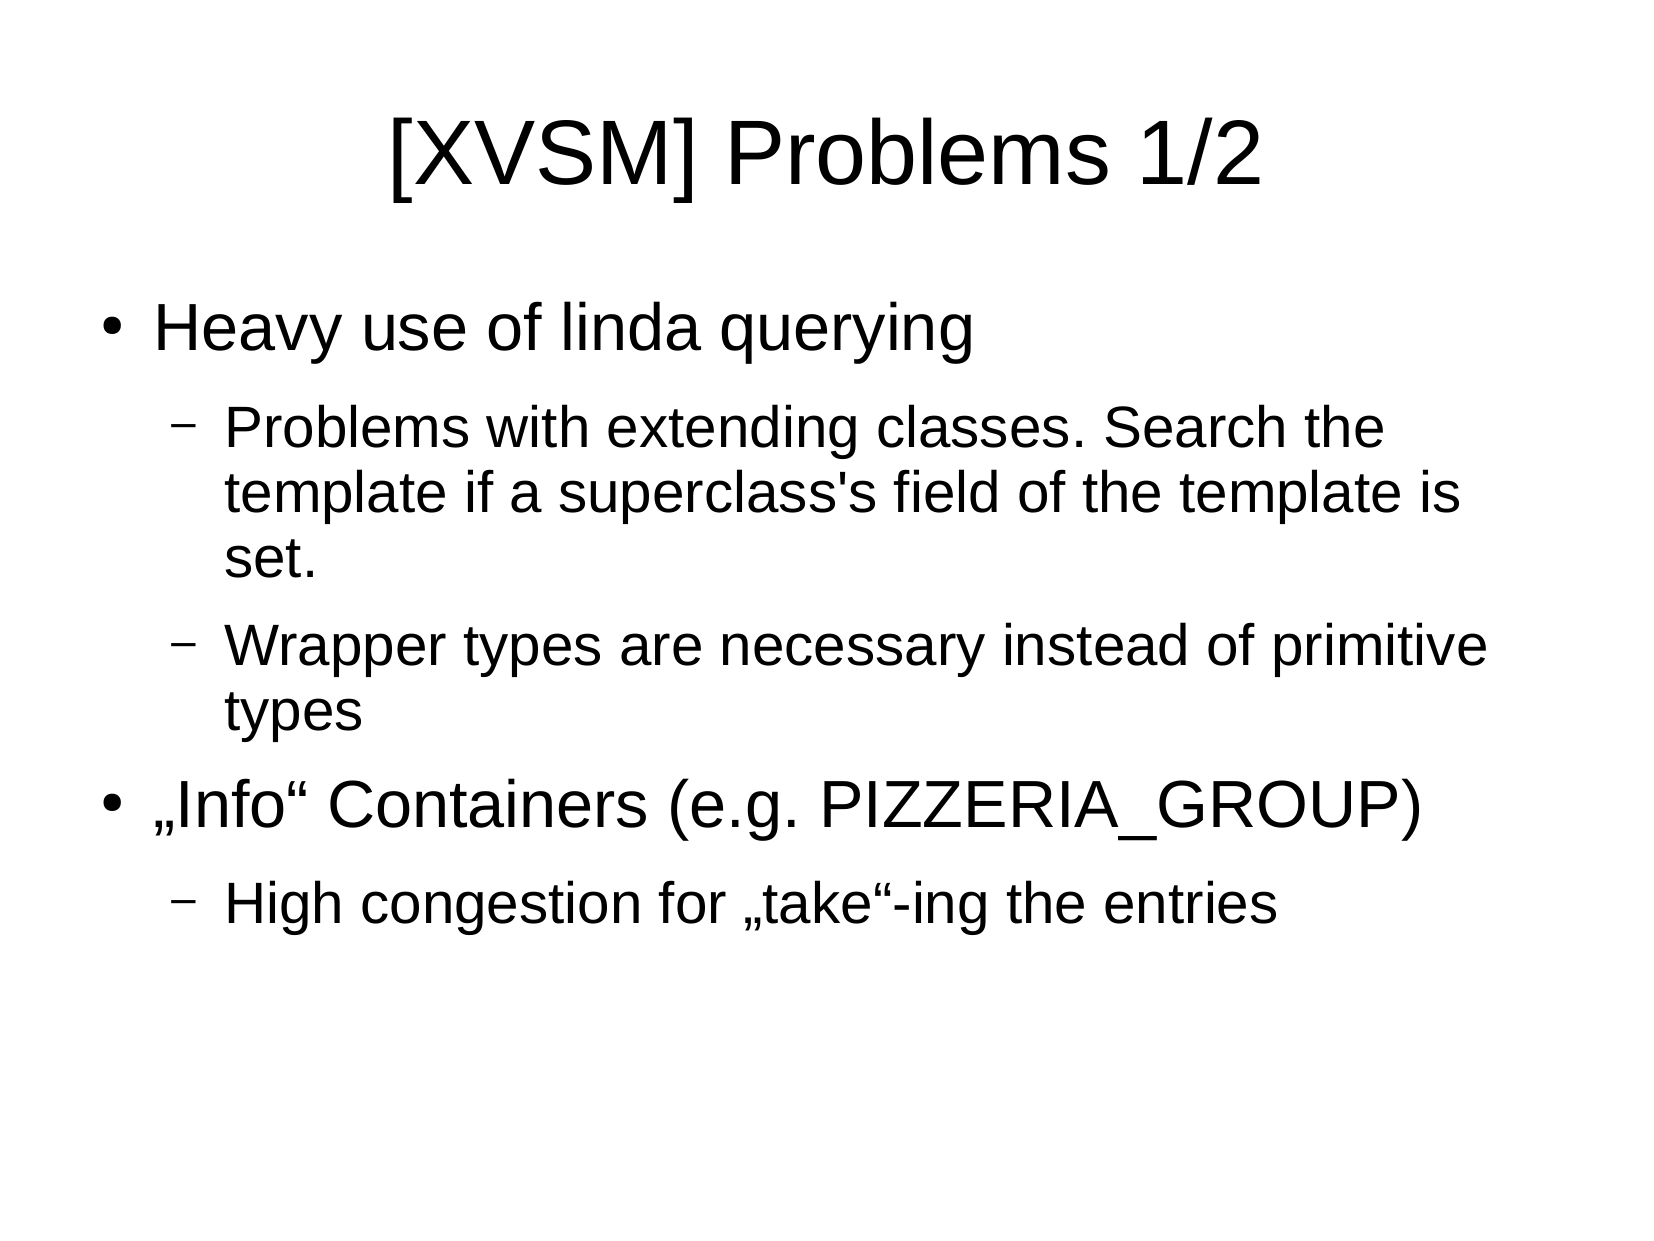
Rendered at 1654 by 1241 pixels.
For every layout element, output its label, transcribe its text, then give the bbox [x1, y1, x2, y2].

list Heavy use of linda querying Problems with extending classes. Search the template if a superclass's field of the template is set. Wrapper types are necessary instead of primitive types „Info“ Containers (e.g. PIZZERIA_GROUP) High congestion for „take“-ing the entries [82, 290, 1538, 1010]
title [XVSM] Problems 1/2 [82, 49, 1571, 257]
